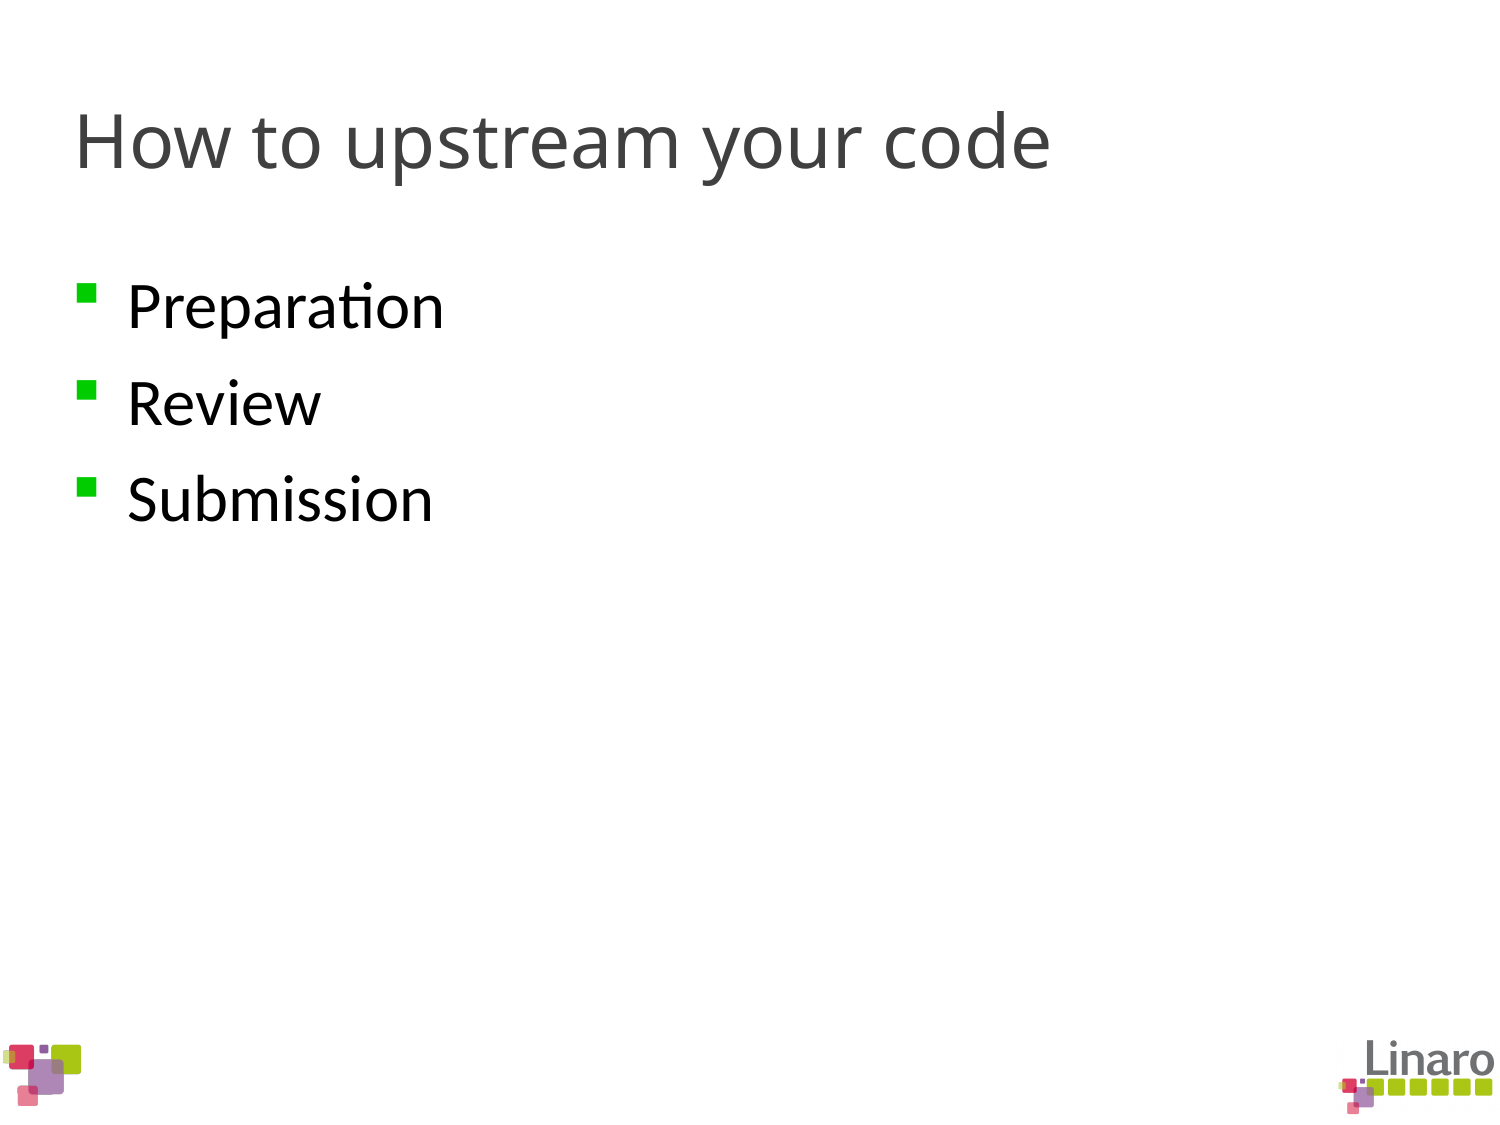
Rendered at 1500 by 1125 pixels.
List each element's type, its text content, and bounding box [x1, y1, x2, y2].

picture [1331, 1035, 1500, 1119]
picture [0, 1041, 84, 1125]
title How to upstream your code [59, 40, 1410, 237]
list Preparation Review Submission [56, 254, 1426, 976]
